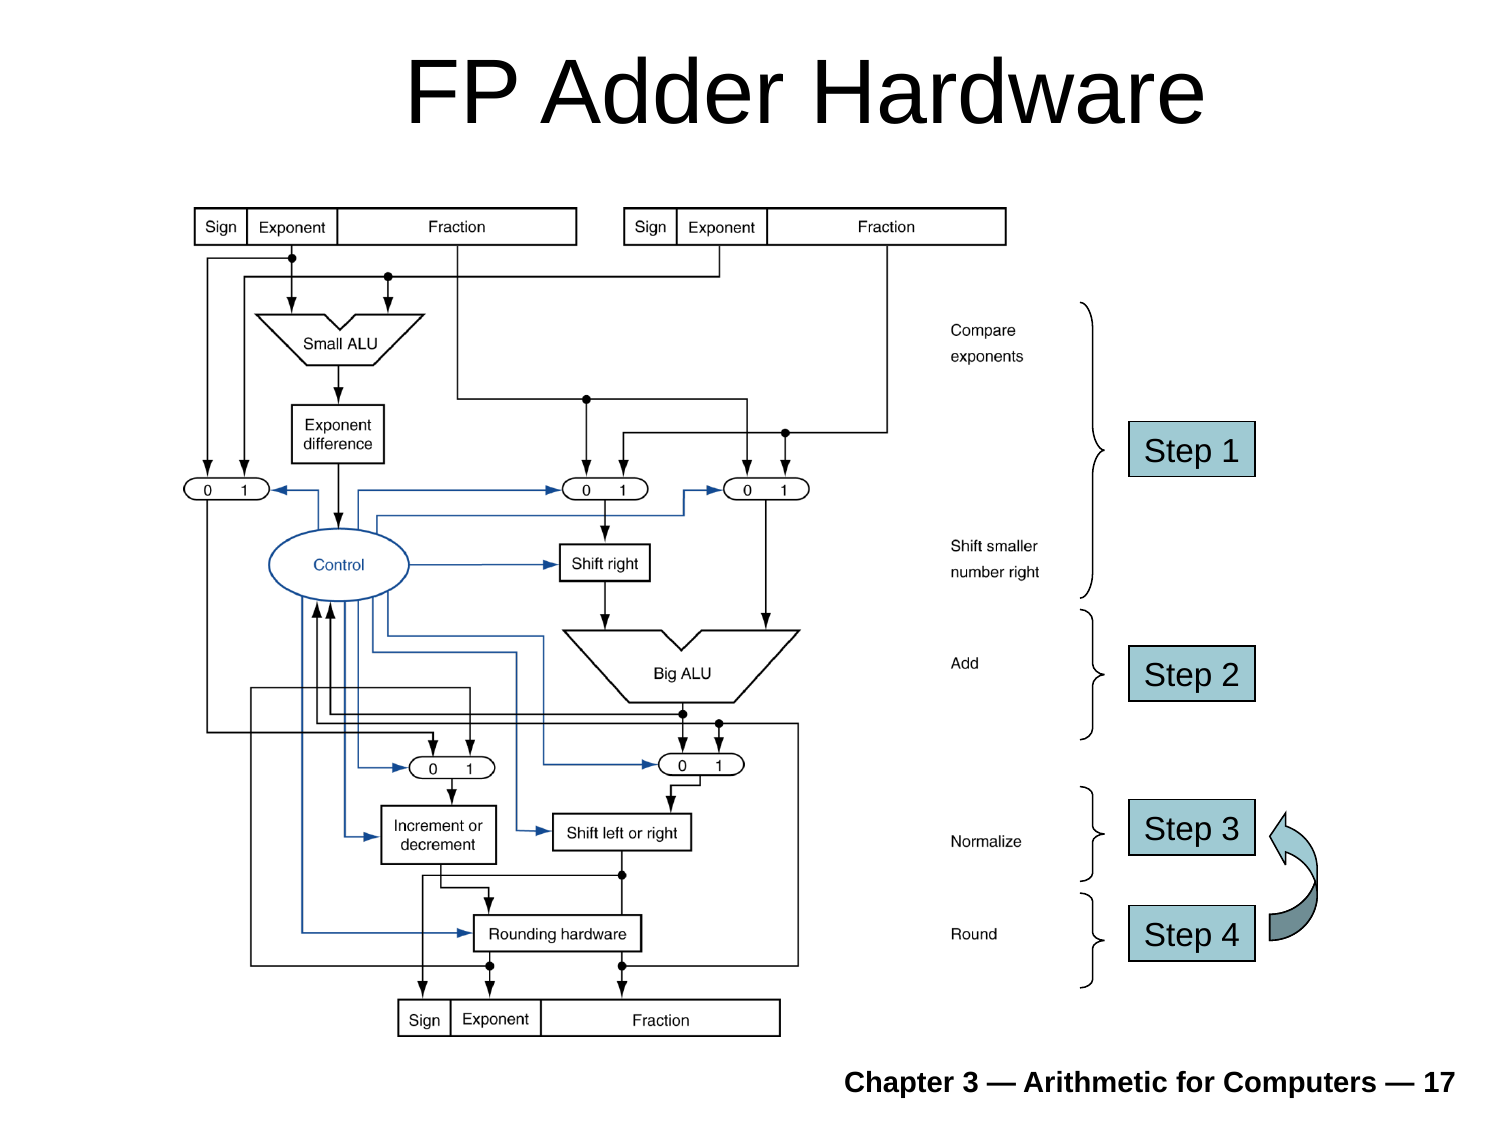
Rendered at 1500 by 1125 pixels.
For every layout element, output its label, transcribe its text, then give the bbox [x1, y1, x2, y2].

text_box [1269, 812, 1318, 941]
text_box Step 3 [1129, 799, 1256, 855]
picture [183, 207, 1039, 1037]
text_box Chapter 3 — Arithmetic for Computers — <number> [277, 1046, 1471, 1106]
text_box Step 4 [1129, 905, 1256, 962]
title FP Adder Hardware [112, 23, 1468, 149]
text_box Step 2 [1129, 645, 1256, 702]
text_box Step 1 [1129, 421, 1256, 477]
